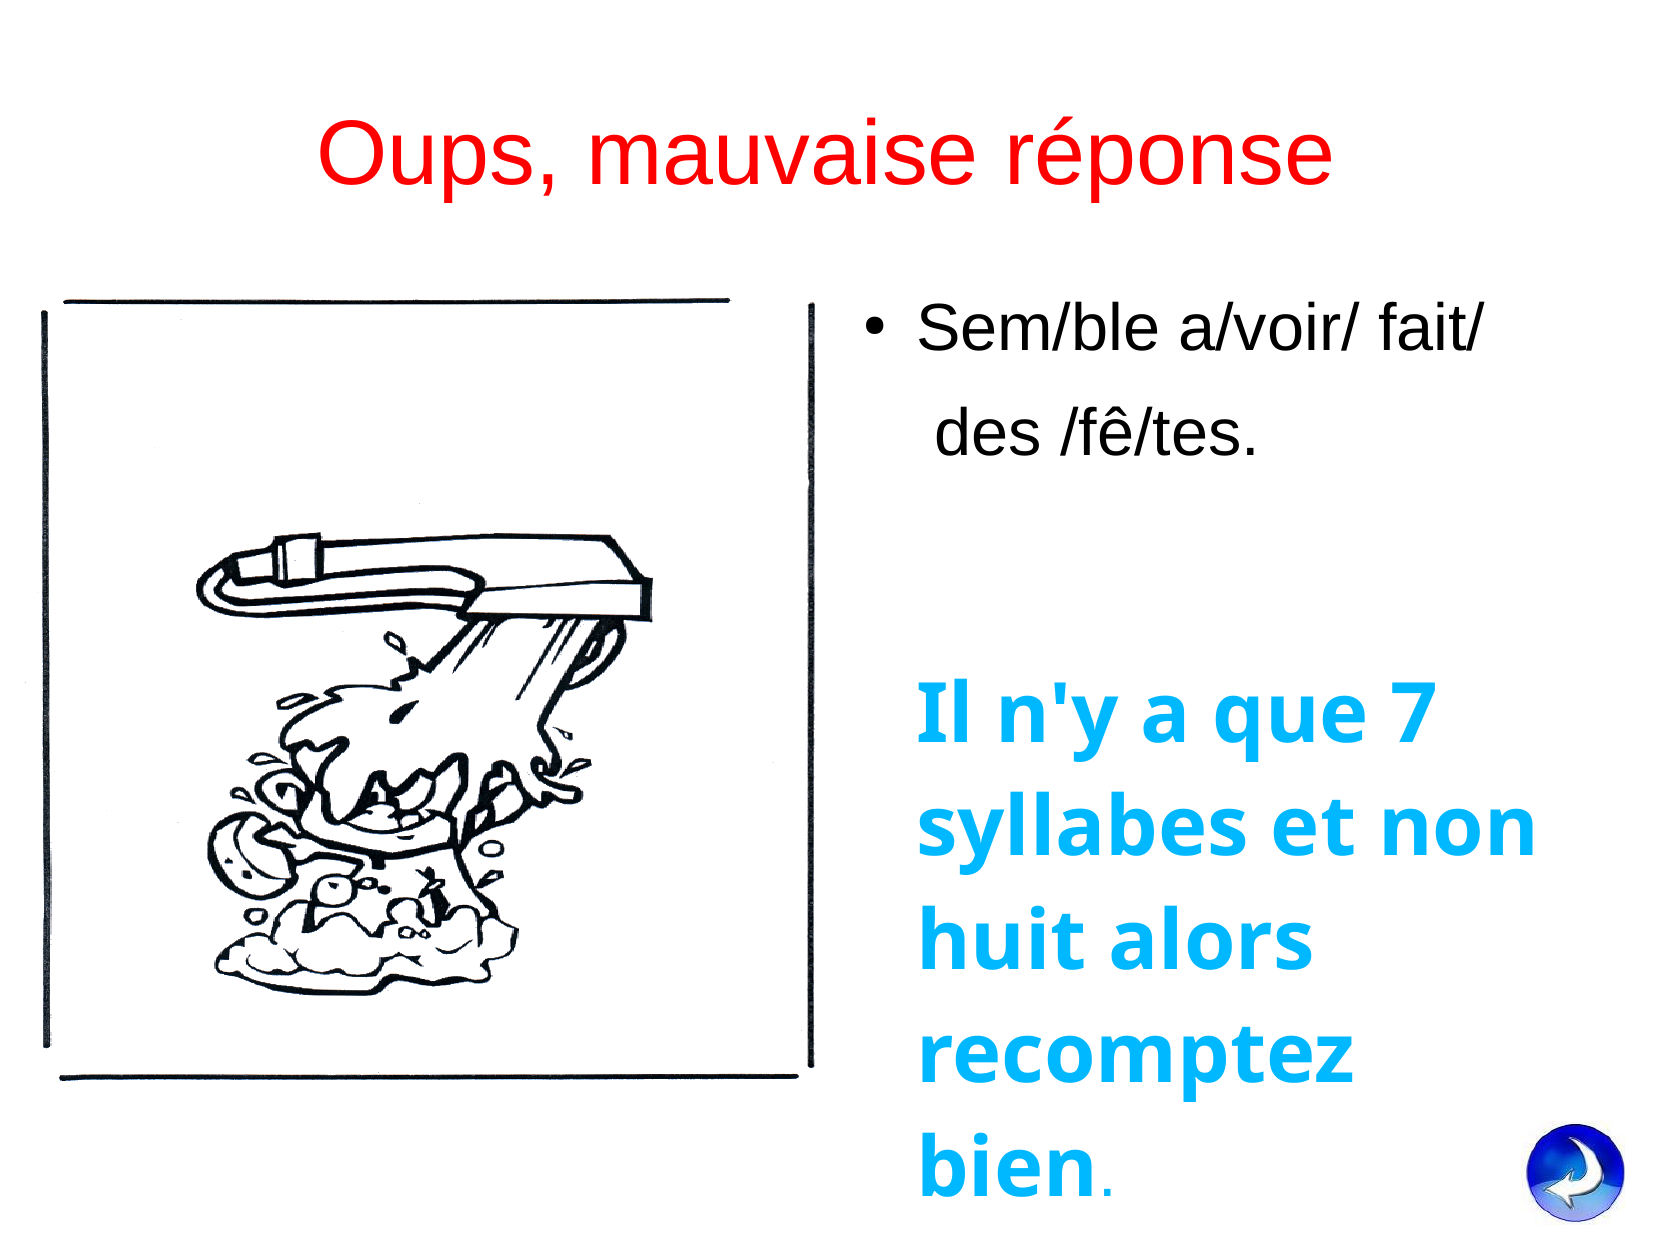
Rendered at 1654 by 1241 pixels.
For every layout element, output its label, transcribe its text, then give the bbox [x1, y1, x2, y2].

title Oups, mauvaise réponse [82, 49, 1571, 257]
picture [1521, 1121, 1625, 1225]
picture [14, 295, 827, 1093]
list Sem/ble a/voir/ fait/ des /fê/tes. Il n'y a que 7 syllabes et non huit alors recomptez bien. [845, 290, 1572, 1094]
